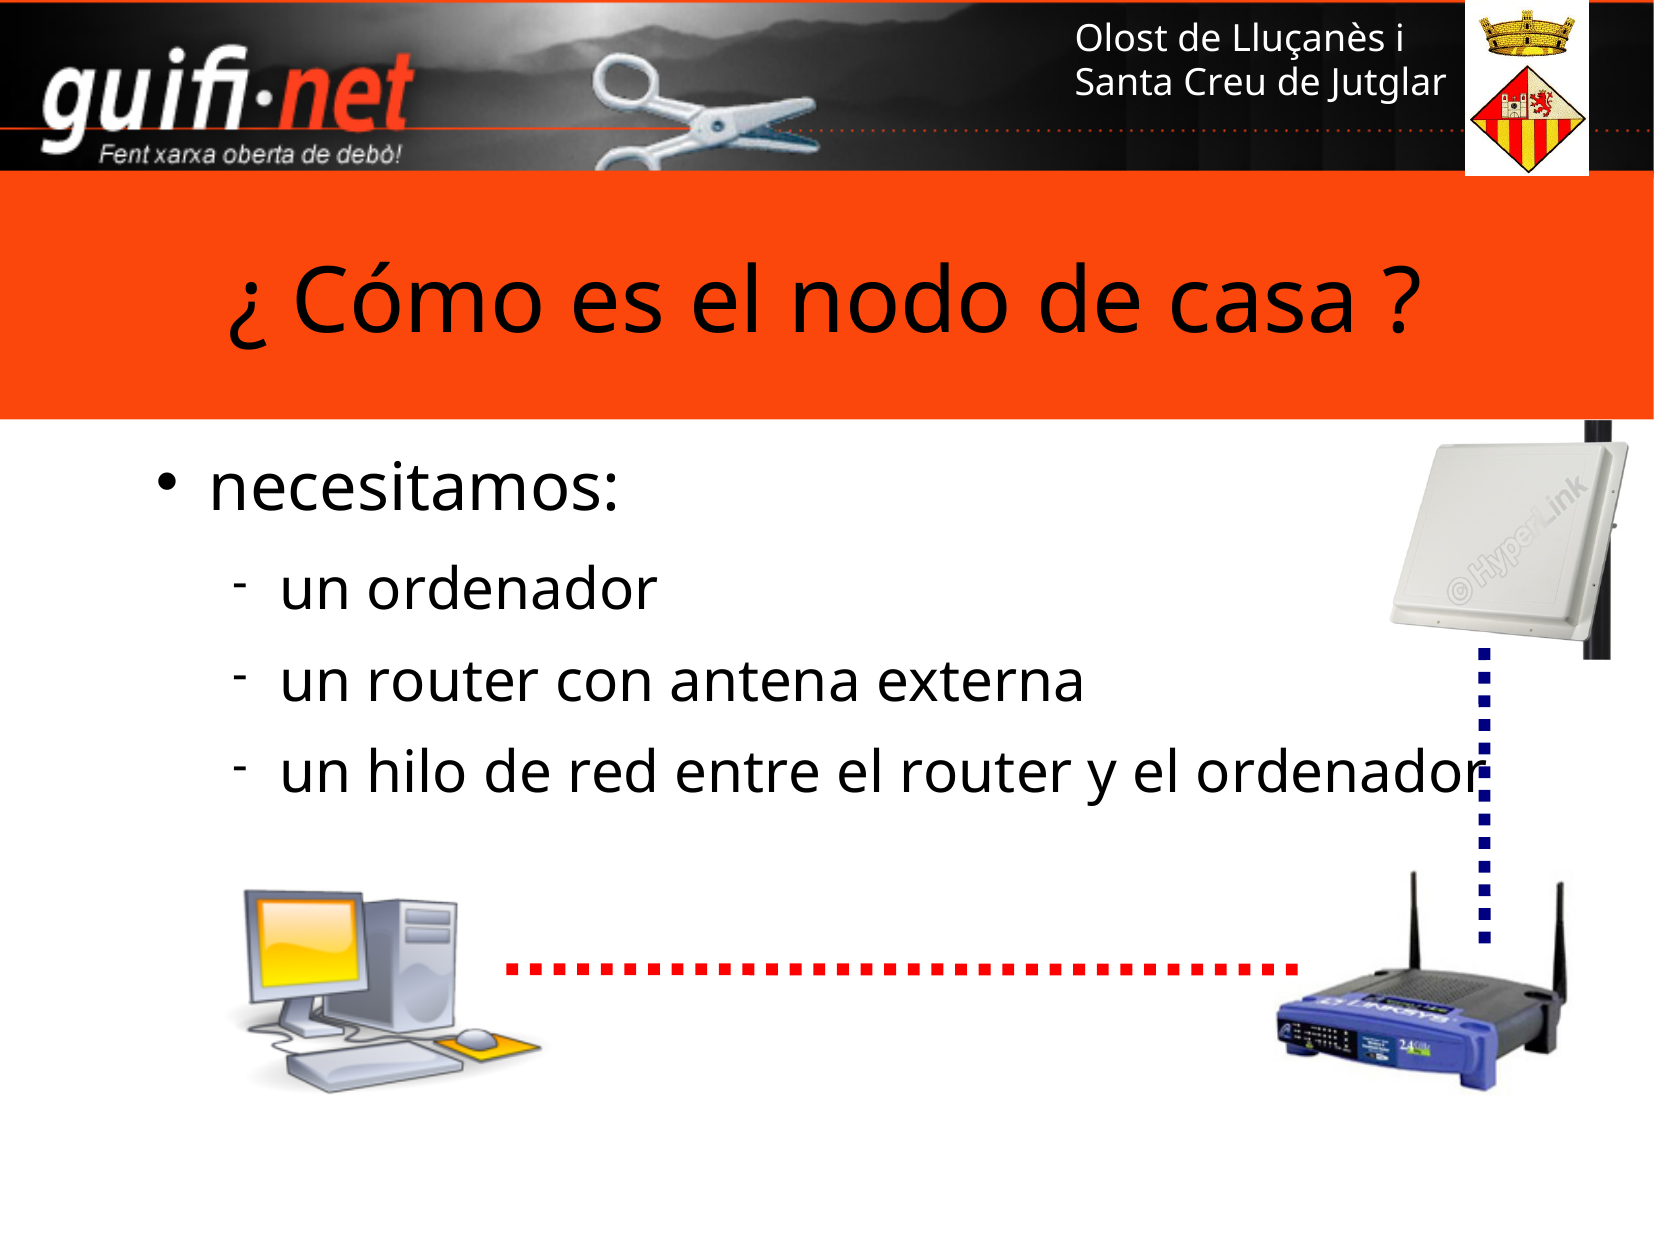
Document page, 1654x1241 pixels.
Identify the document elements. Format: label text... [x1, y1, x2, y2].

list necesitamos: un ordenador un router con antena externa un hilo de red entre el router y el ordenador [138, 445, 1551, 1172]
picture [219, 827, 558, 1148]
picture [0, 0, 1654, 176]
picture [1223, 820, 1630, 1142]
picture [1381, 420, 1654, 660]
title ¿ Cómo es el nodo de casa ? [119, 195, 1532, 403]
